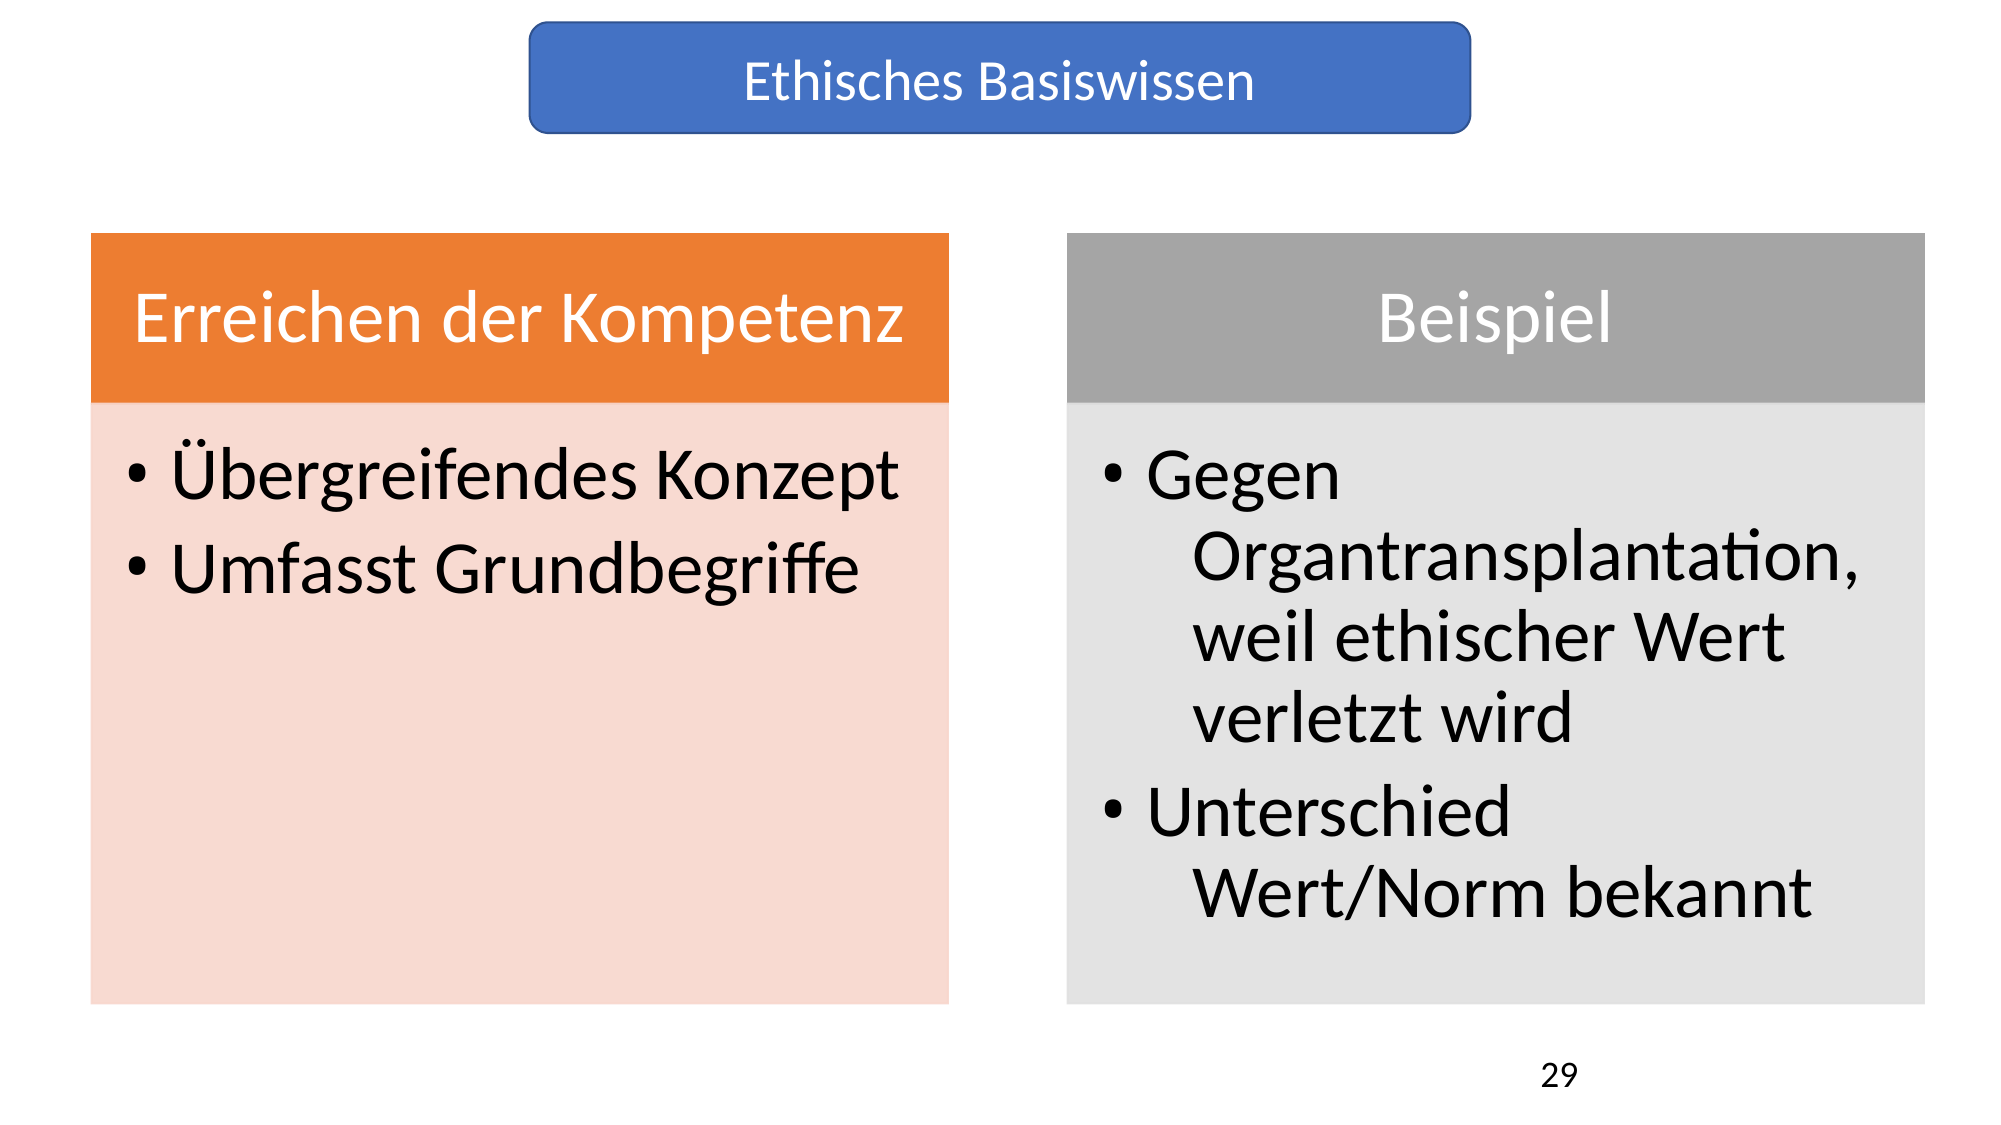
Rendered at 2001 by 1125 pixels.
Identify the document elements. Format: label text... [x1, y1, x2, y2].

text_box Gegen Organtransplantation, weil ethischer Wert verletzt wird Unterschied Wert/Norm bekannt [1067, 403, 1924, 1004]
text_box Ethisches Basiswissen [534, 34, 1466, 121]
text_box [529, 22, 1471, 133]
text_box [1525, 1042, 1976, 1103]
text_box Erreichen der Kompetenz [91, 233, 948, 403]
text_box Beispiel [1067, 233, 1924, 403]
text_box Übergreifendes Konzept Umfasst Grundbegriffe [91, 403, 948, 1004]
